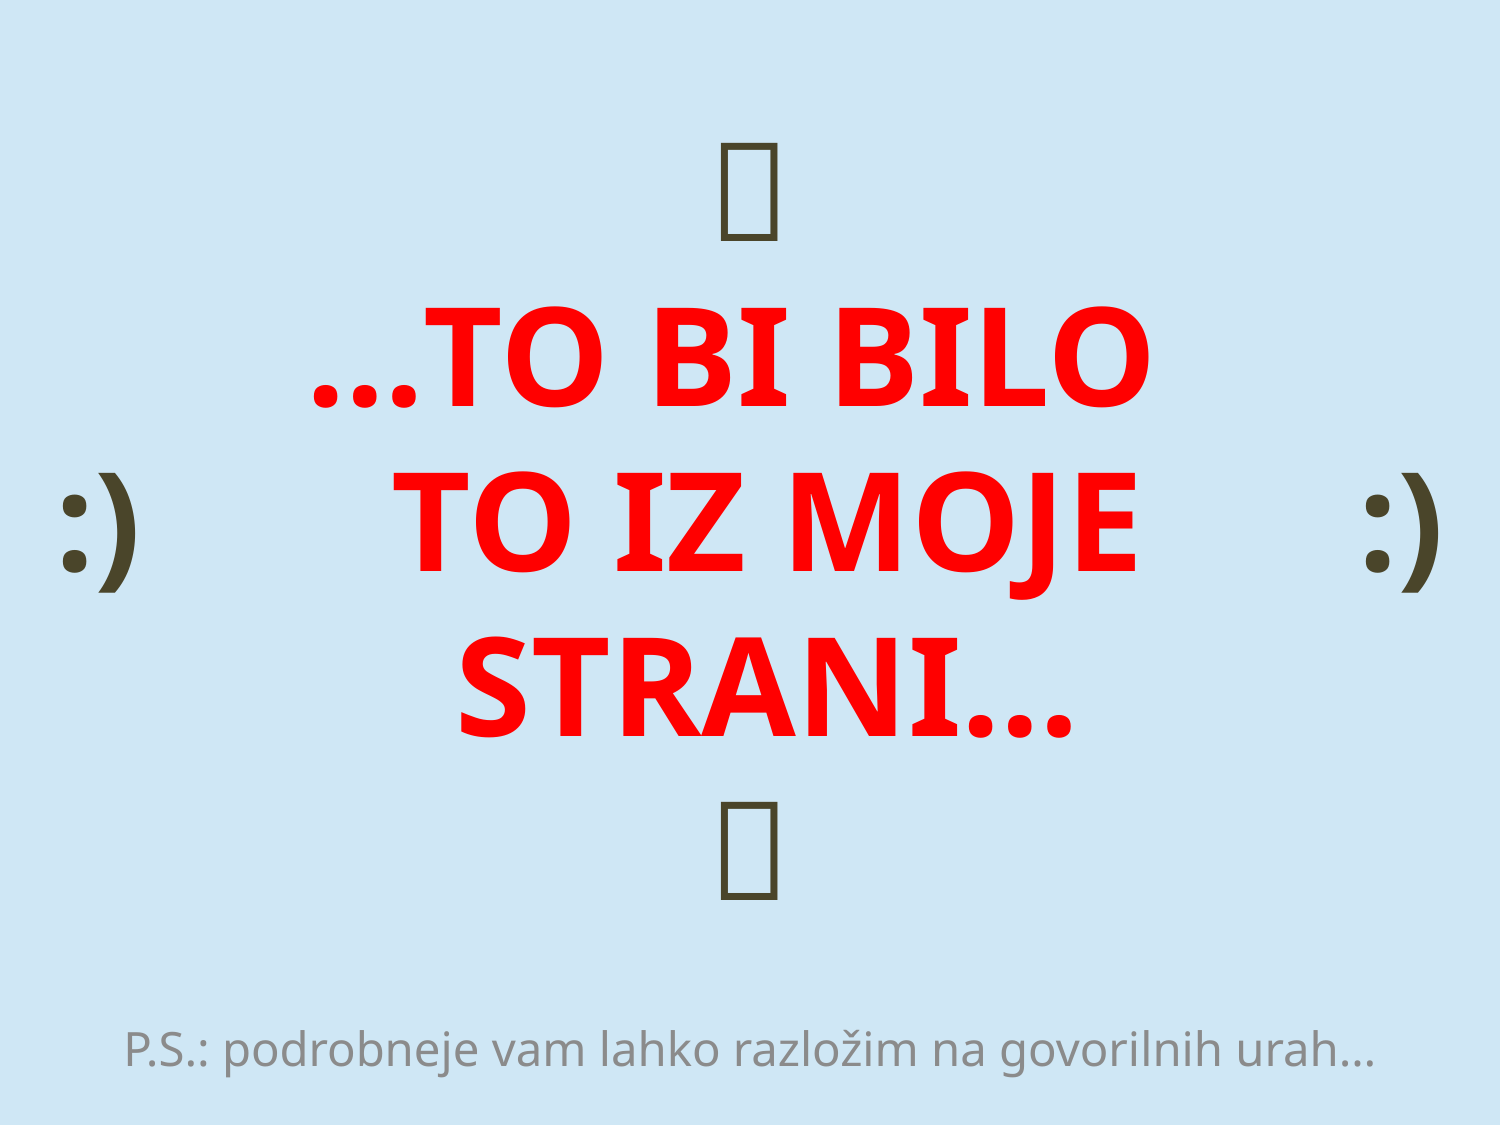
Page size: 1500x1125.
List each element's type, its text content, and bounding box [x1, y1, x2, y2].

subtitle P.S.: podrobneje vam lahko razložim na govorilnih urah… [100, 1011, 1400, 1090]
title  …TO BI BILO :) TO IZ MOJE :) STRANI…  [0, 0, 1500, 953]
